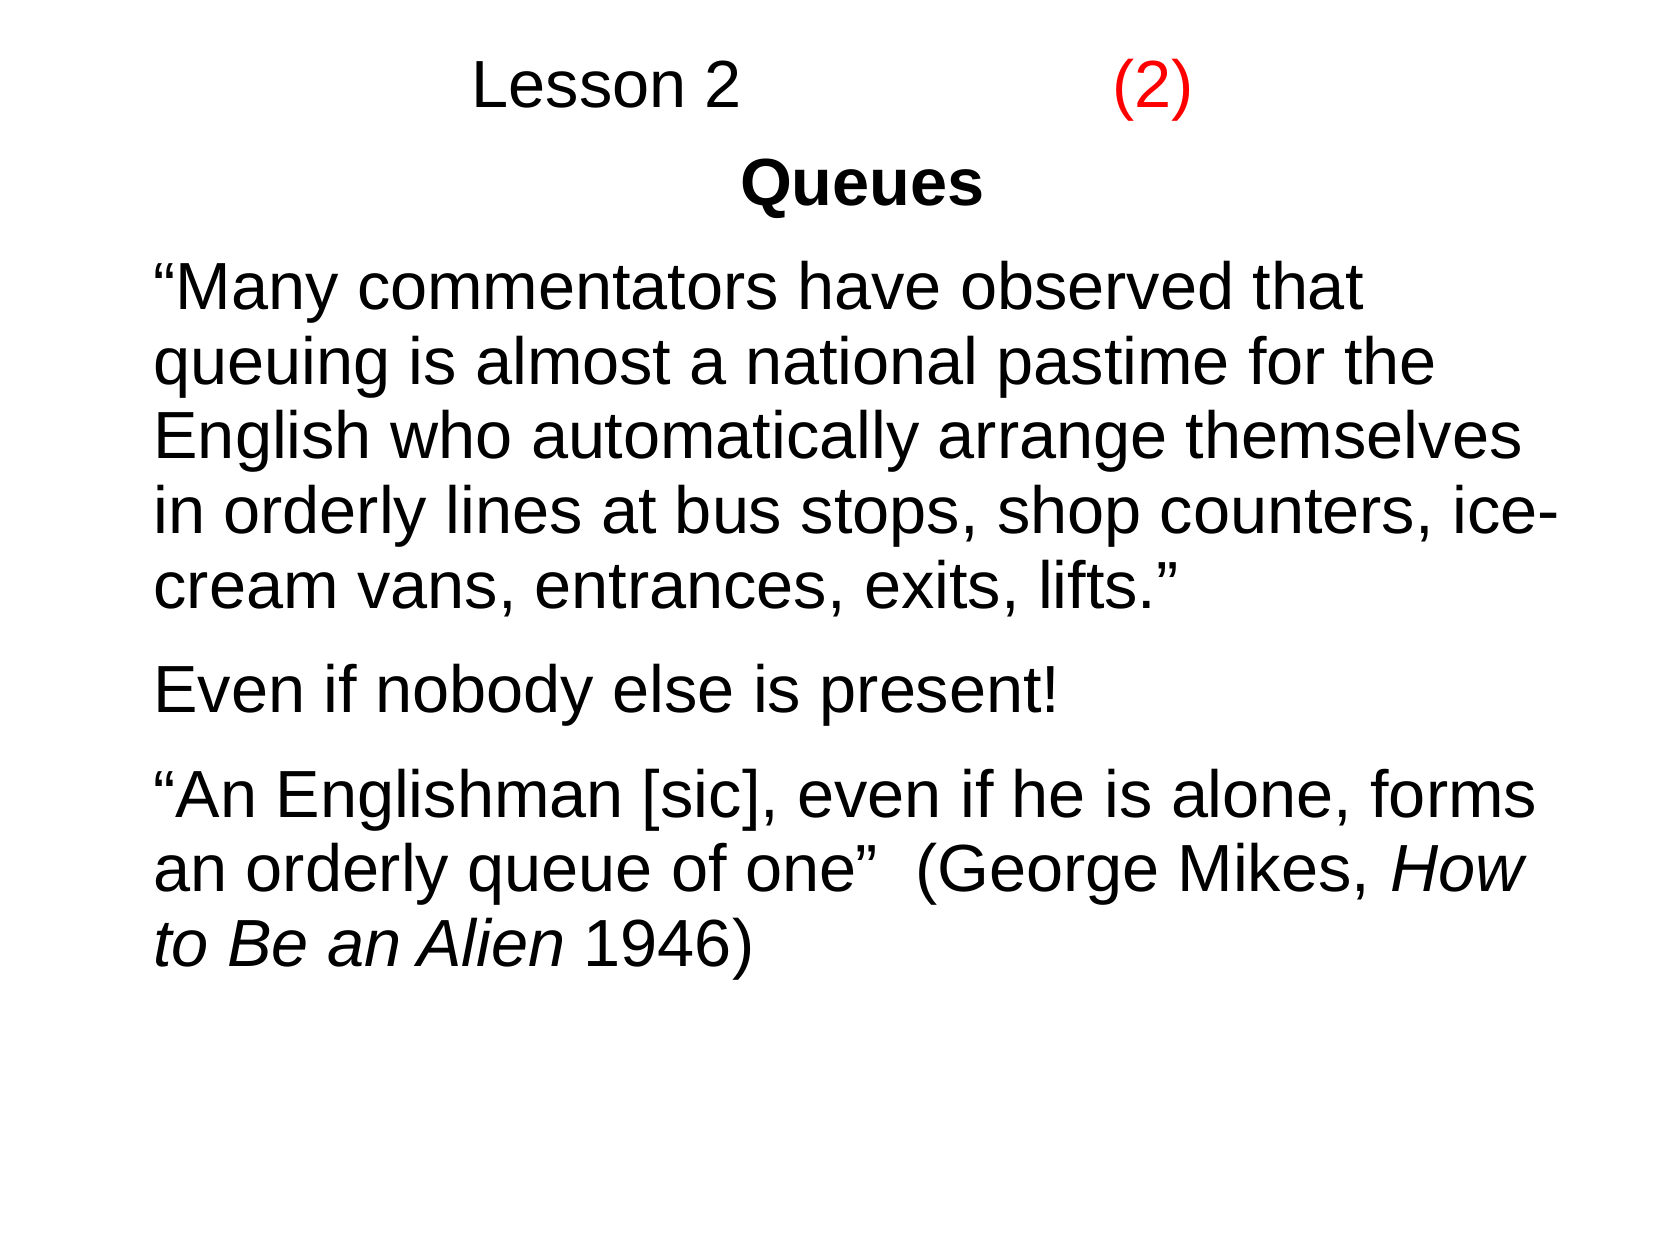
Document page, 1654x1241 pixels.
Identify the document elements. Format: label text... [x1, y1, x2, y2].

list Queues “Many commentators have observed that queuing is almost a national pastime for the English who automatically arrange themselves in orderly lines at bus stops, shop counters, ice-cream vans, entrances, exits, lifts.” Even if nobody else is present! “An Englishman [sic], even if he is alone, forms an orderly queue of one” (George Mikes, How to Be an Alien 1946) [82, 144, 1571, 1123]
title Lesson 2 (2) [88, 24, 1577, 145]
